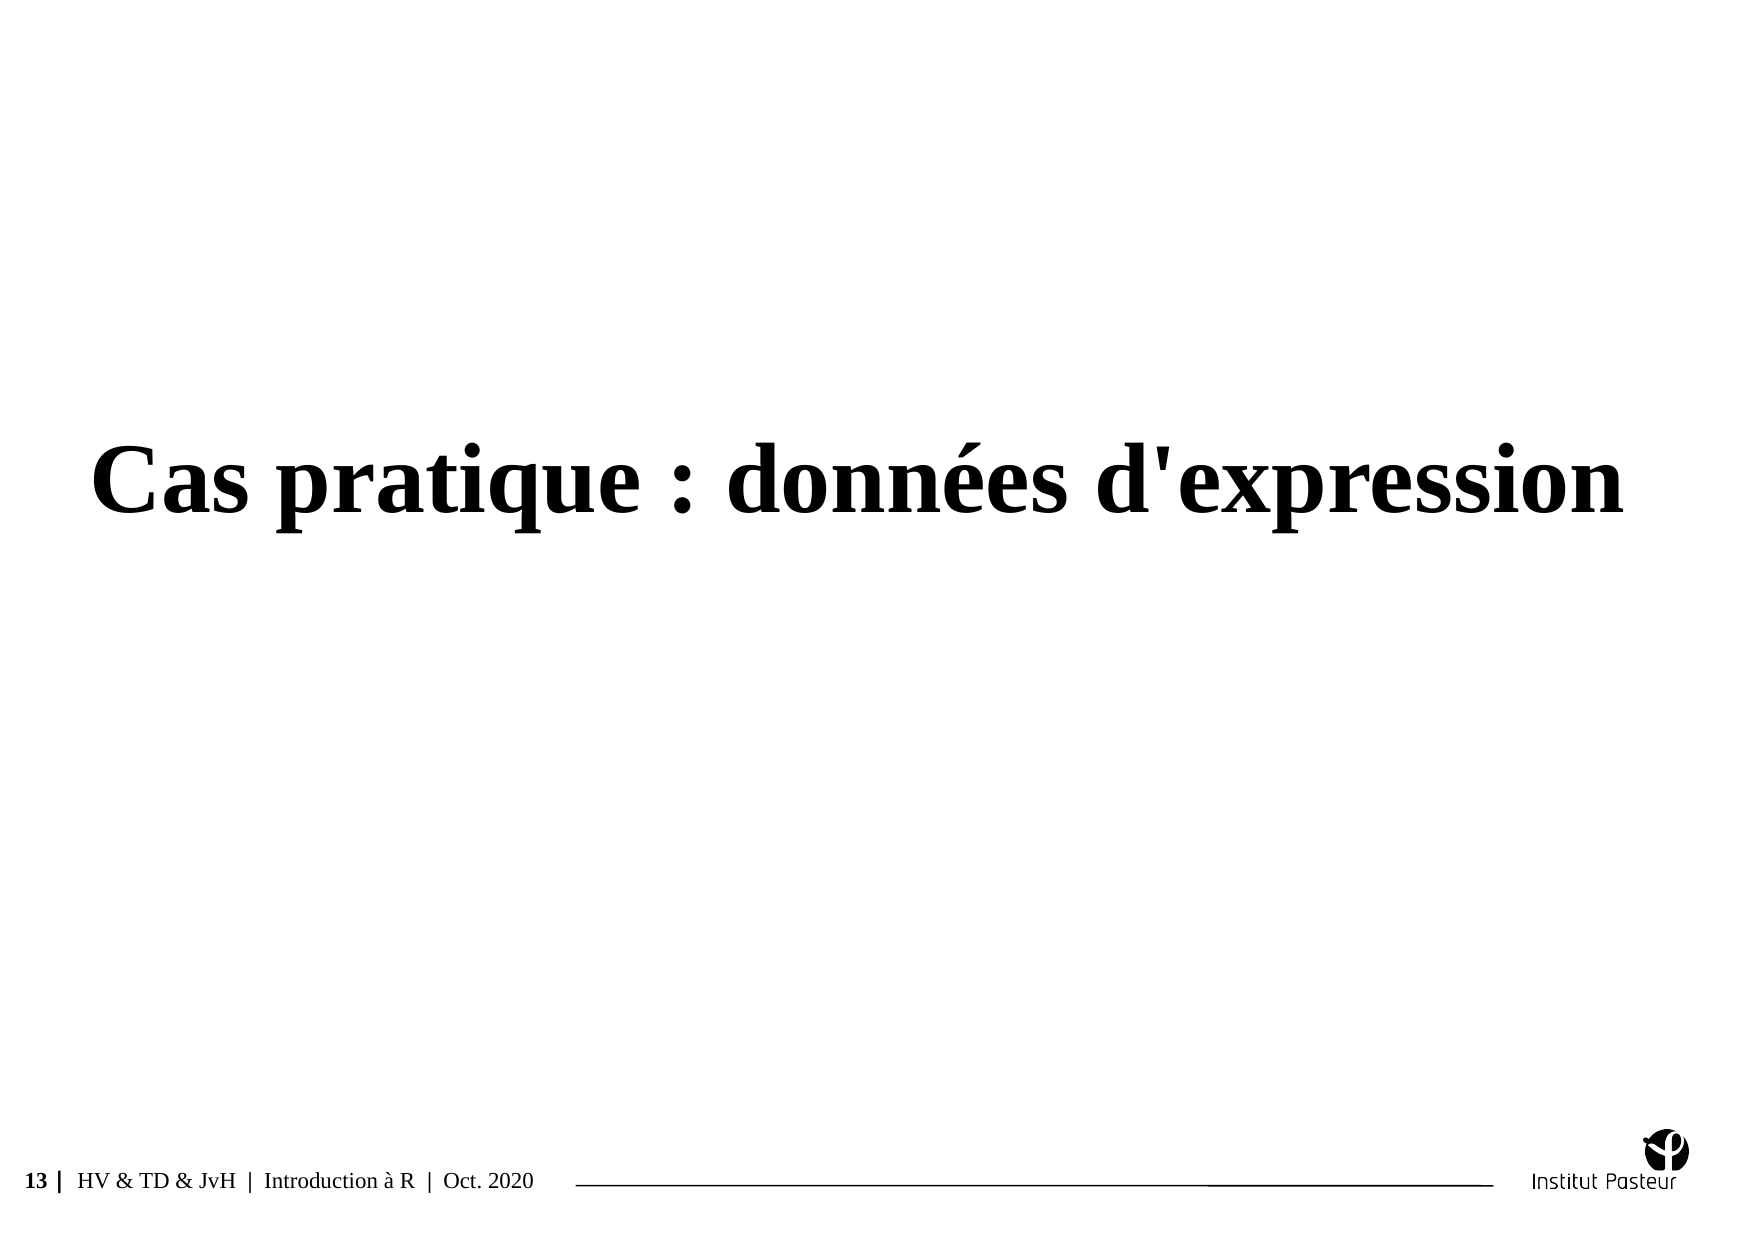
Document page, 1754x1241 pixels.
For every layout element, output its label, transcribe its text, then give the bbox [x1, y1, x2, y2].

picture [1533, 1129, 1689, 1189]
title Cas pratique : données d'expression [75, 414, 1678, 648]
